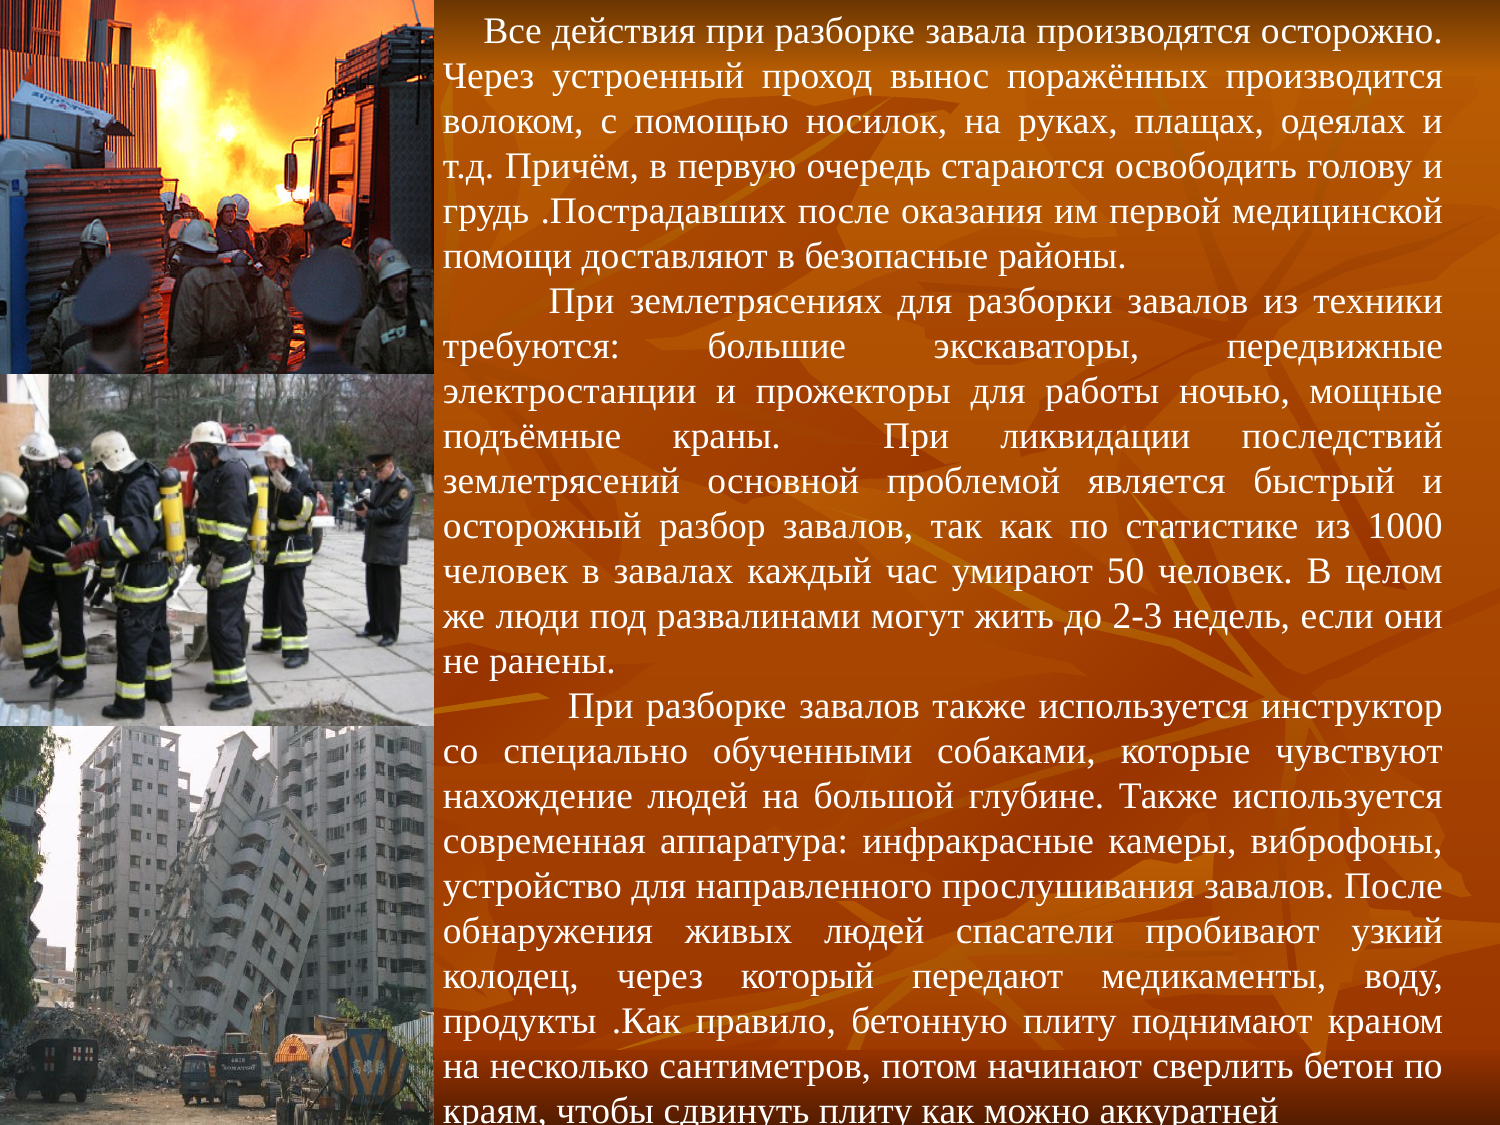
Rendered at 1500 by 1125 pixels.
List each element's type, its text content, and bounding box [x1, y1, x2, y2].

text_box Все действия при разборке завала производятся осторожно. Через устроенный проход вынос поражённых производится волоком, с помощью носилок, на руках, плащах, одеялах и т.д. Причём, в первую очередь стараются освободить голову и грудь .Пострадавших после оказания им первой медицинской помощи доставляют в безопасные районы. При землетрясениях для разборки завалов из техники требуются: большие экскаваторы, передвижные электростанции и прожекторы для работы ночью, мощные подъёмные краны. При ликвидации последствий землетрясений основной проблемой является быстрый и осторожный разбор завалов, так как по статистике из 1000 человек в завалах каждый час умирают 50 человек. В целом же люди под развалинами могут жить до 2-3 недель, если они не ранены. При разборке завалов также используется инструктор со специально обученными собаками, которые чувствуют нахождение людей на большой глубине. Также используется современная аппаратура: инфракрасные камеры, виброфоны, устройство для направленного прослушивания завалов. После обнаружения живых людей спасатели пробивают узкий колодец, через который передают медикаменты, воду, продукты .Как правило, бетонную плиту поднимают краном на несколько сантиметров, потом начинают сверлить бетон по краям, чтобы сдвинуть плиту как можно аккуратней [434, 0, 1459, 1125]
picture [0, 0, 434, 374]
picture [0, 375, 434, 1125]
